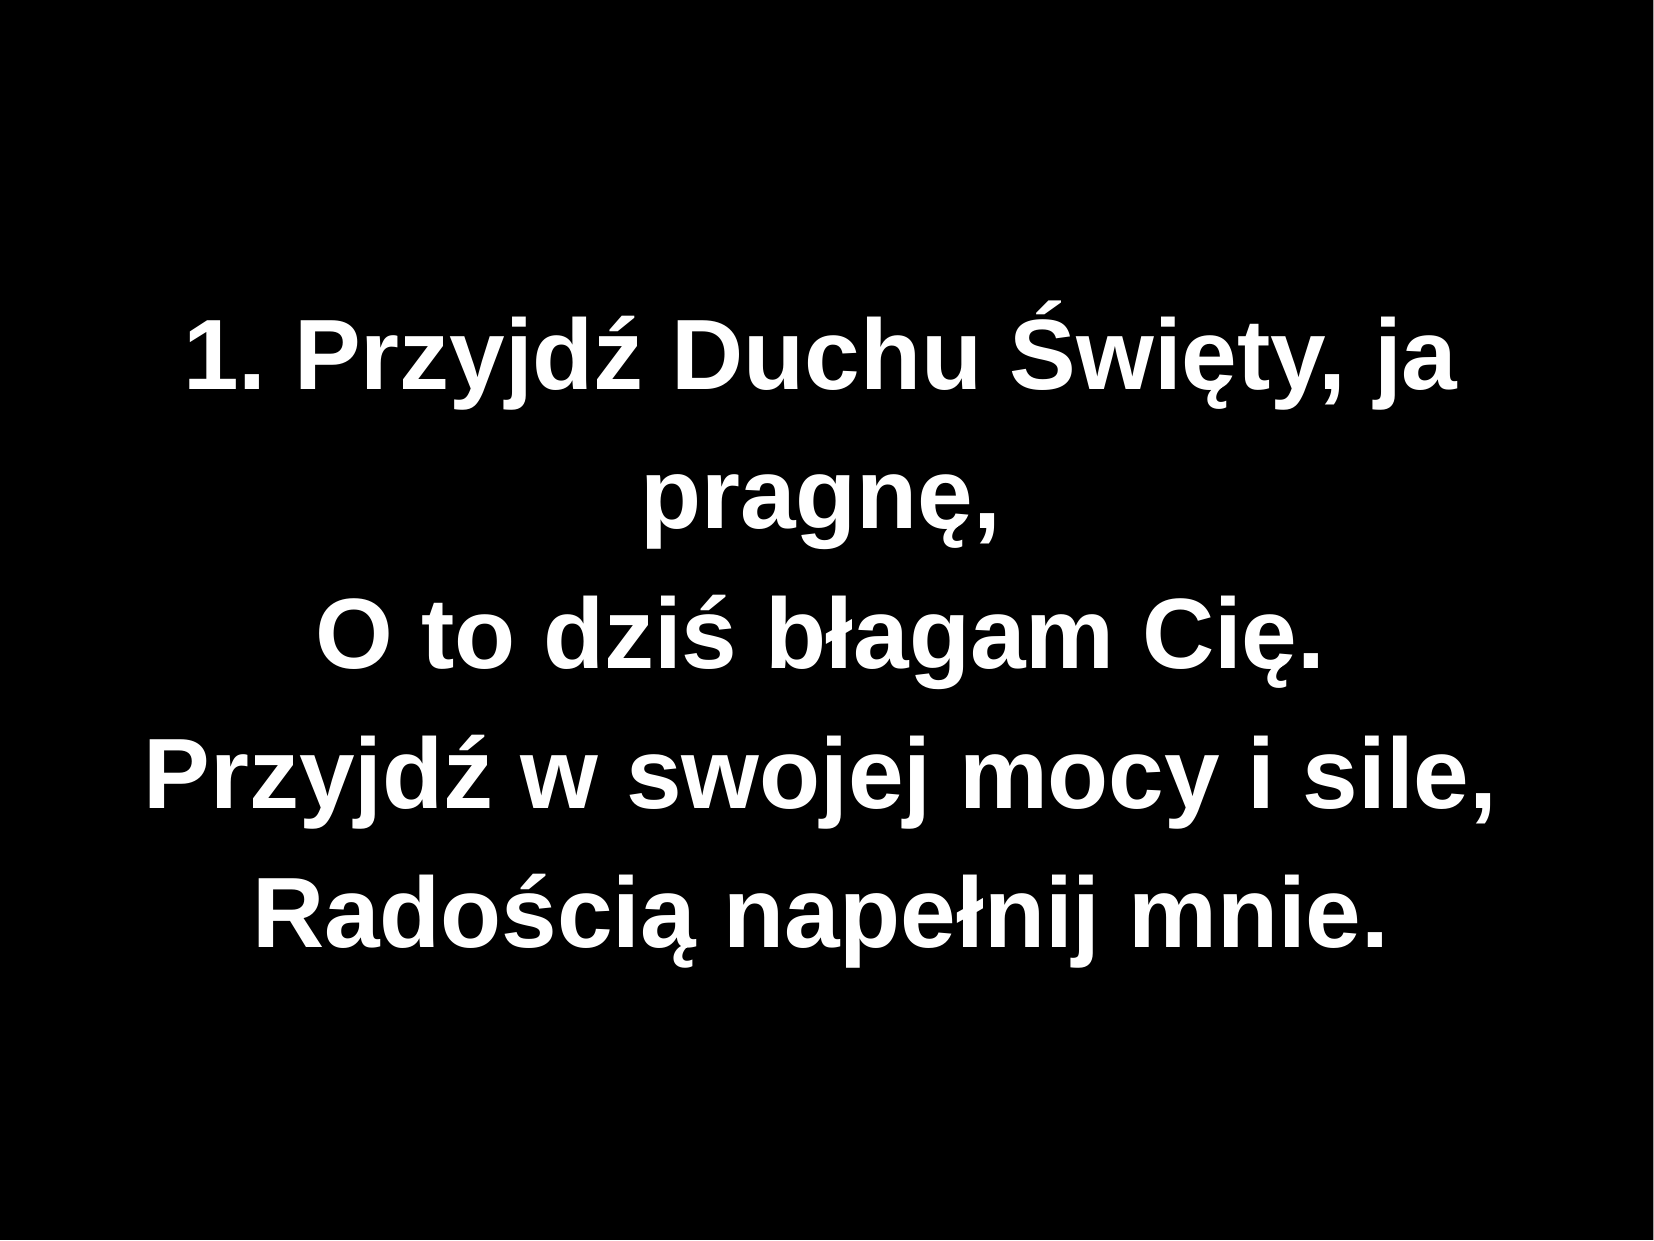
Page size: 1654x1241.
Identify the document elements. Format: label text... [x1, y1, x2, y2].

subtitle 1. Przyjdź Duchu Święty, ja pragnę, O to dziś błagam Cię. Przyjdź w swojej mocy i sile, Radością napełnij mnie. [0, 0, 1642, 1241]
